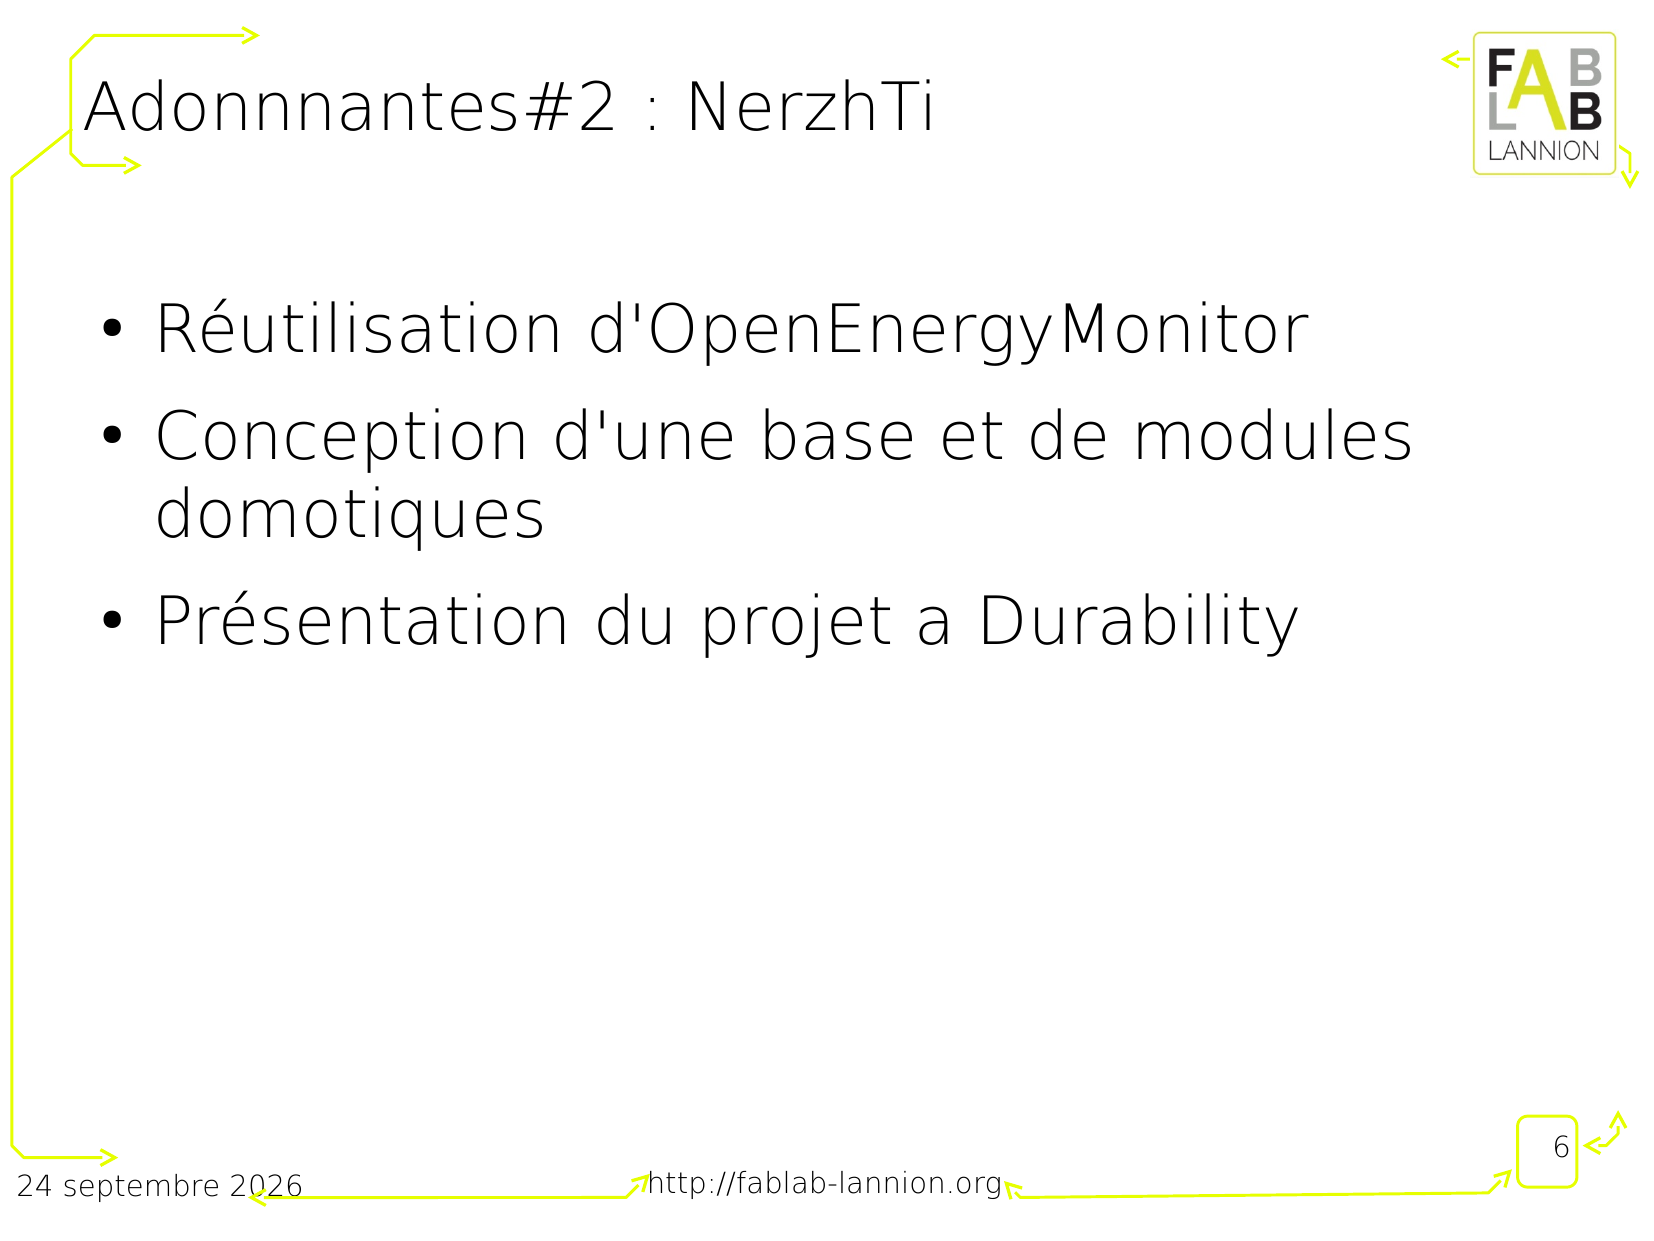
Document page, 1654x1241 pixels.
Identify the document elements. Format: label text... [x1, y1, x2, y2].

title Adonnnantes#2 : NerzhTi [82, 49, 1441, 166]
list Réutilisation d'OpenEnergyMonitor Conception d'une base et de modules domotiques Présentation du projet a Durability [82, 290, 1571, 1010]
picture [1470, 29, 1619, 178]
